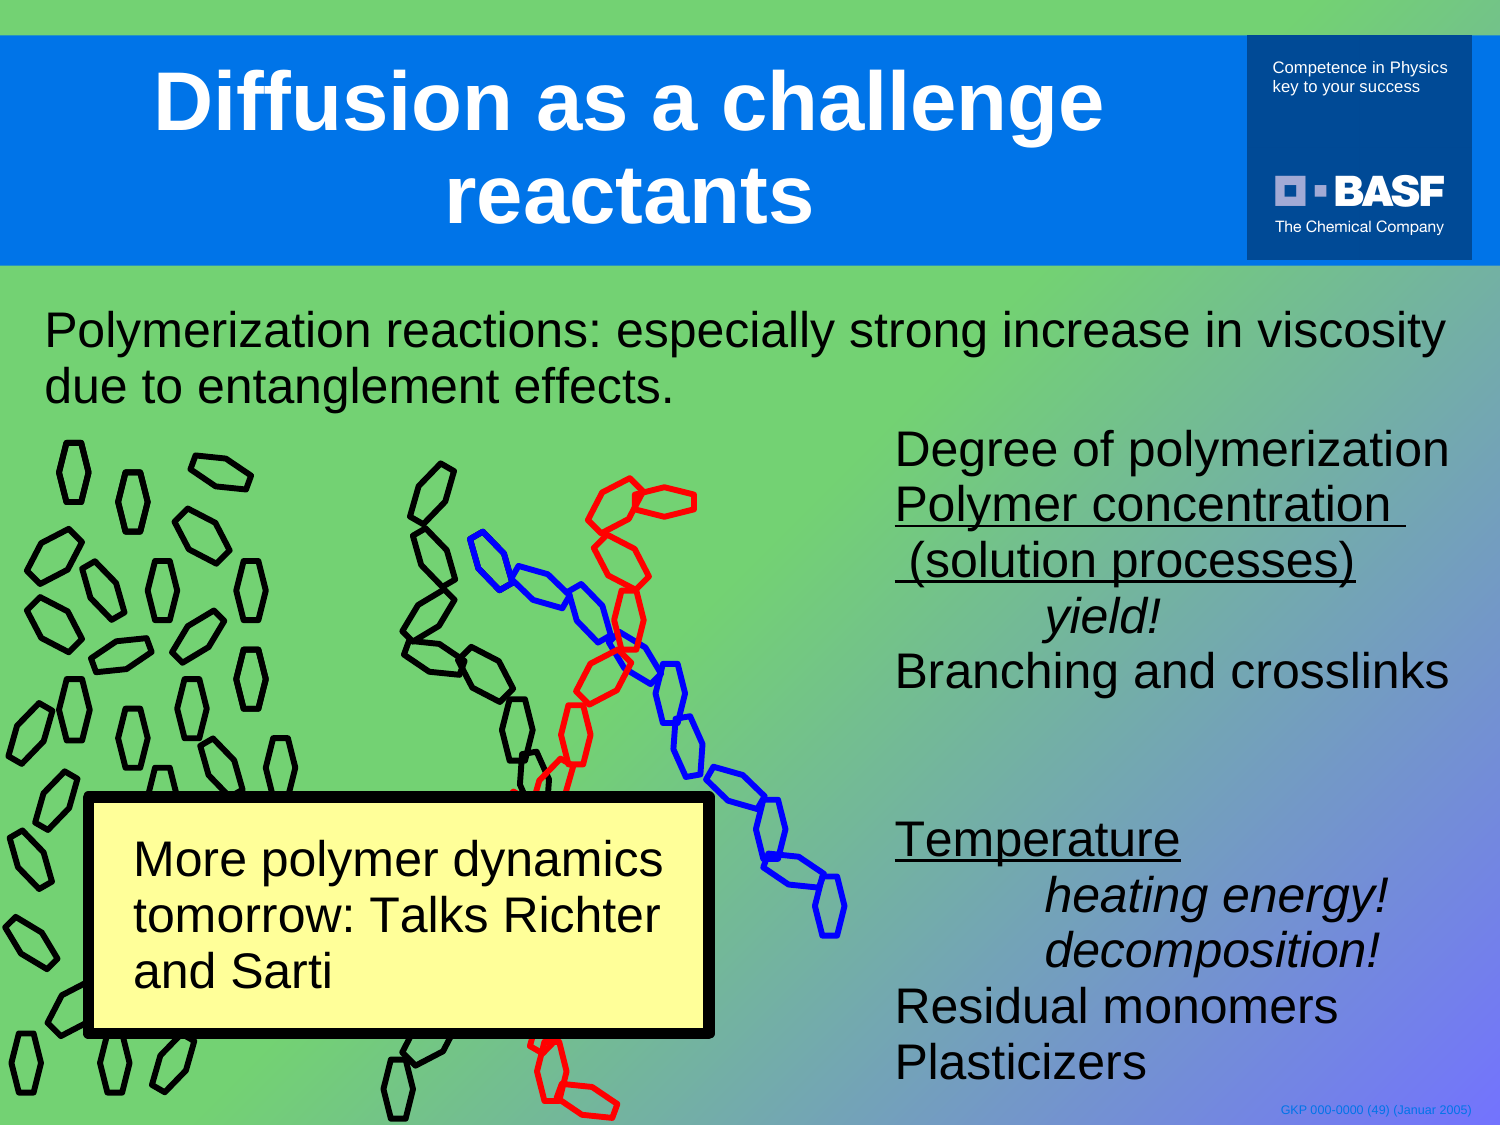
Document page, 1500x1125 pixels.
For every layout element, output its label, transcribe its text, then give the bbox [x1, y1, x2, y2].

text_box Polymerization reactions: especially strong increase in viscosity due to entanglement effects. [29, 295, 1462, 422]
text_box Degree of polymerization Polymer concentration (solution processes) yield! Branching and crosslinks Temperature heating energy! decomposition! Residual monomers Plasticizers [879, 413, 1483, 1098]
text_box More polymer dynamics tomorrow: Talks Richter and Sarti [88, 797, 709, 1034]
picture [1247, 35, 1472, 260]
title Diffusion as a challenge reactants [27, 54, 1232, 246]
